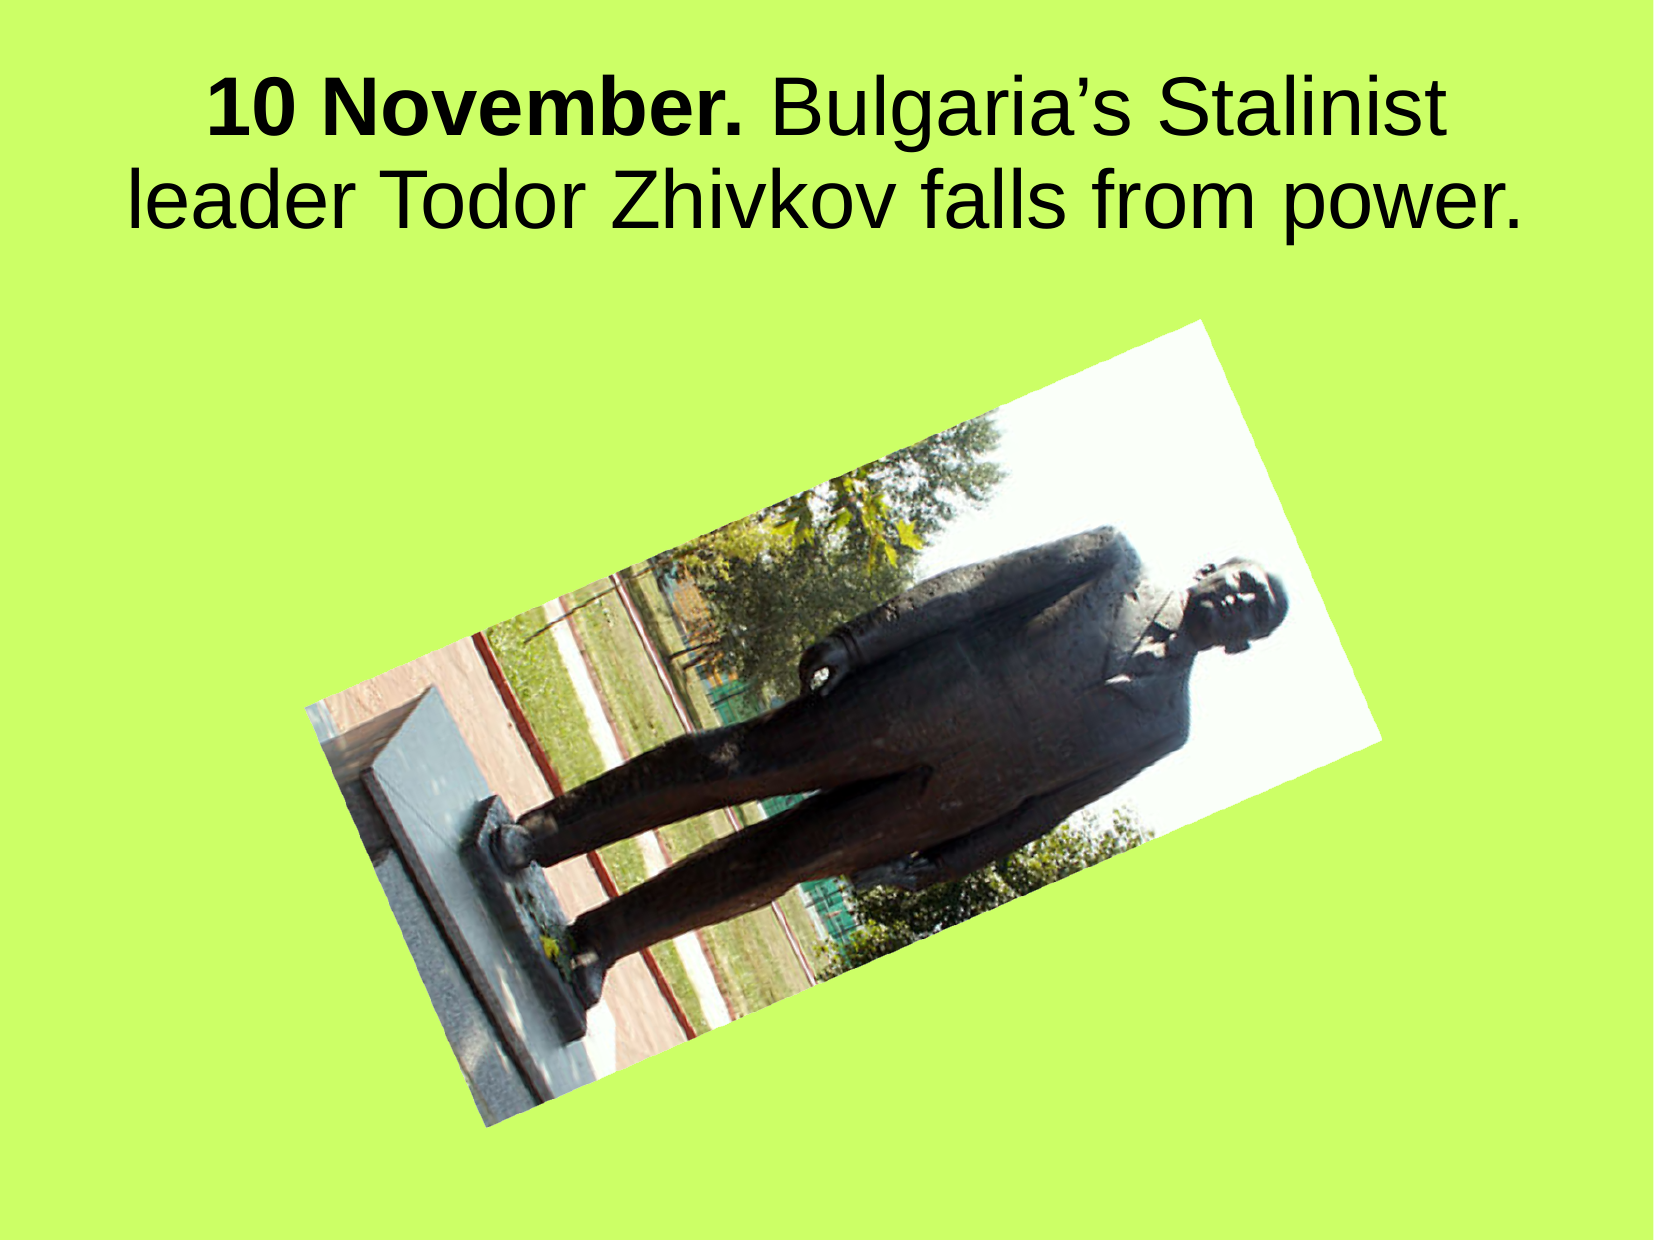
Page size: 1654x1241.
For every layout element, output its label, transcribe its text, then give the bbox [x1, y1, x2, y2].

title 10 November. Bulgaria’s Stalinist leader Todor Zhivkov falls from power. [82, 49, 1571, 257]
picture [303, 318, 1382, 1128]
